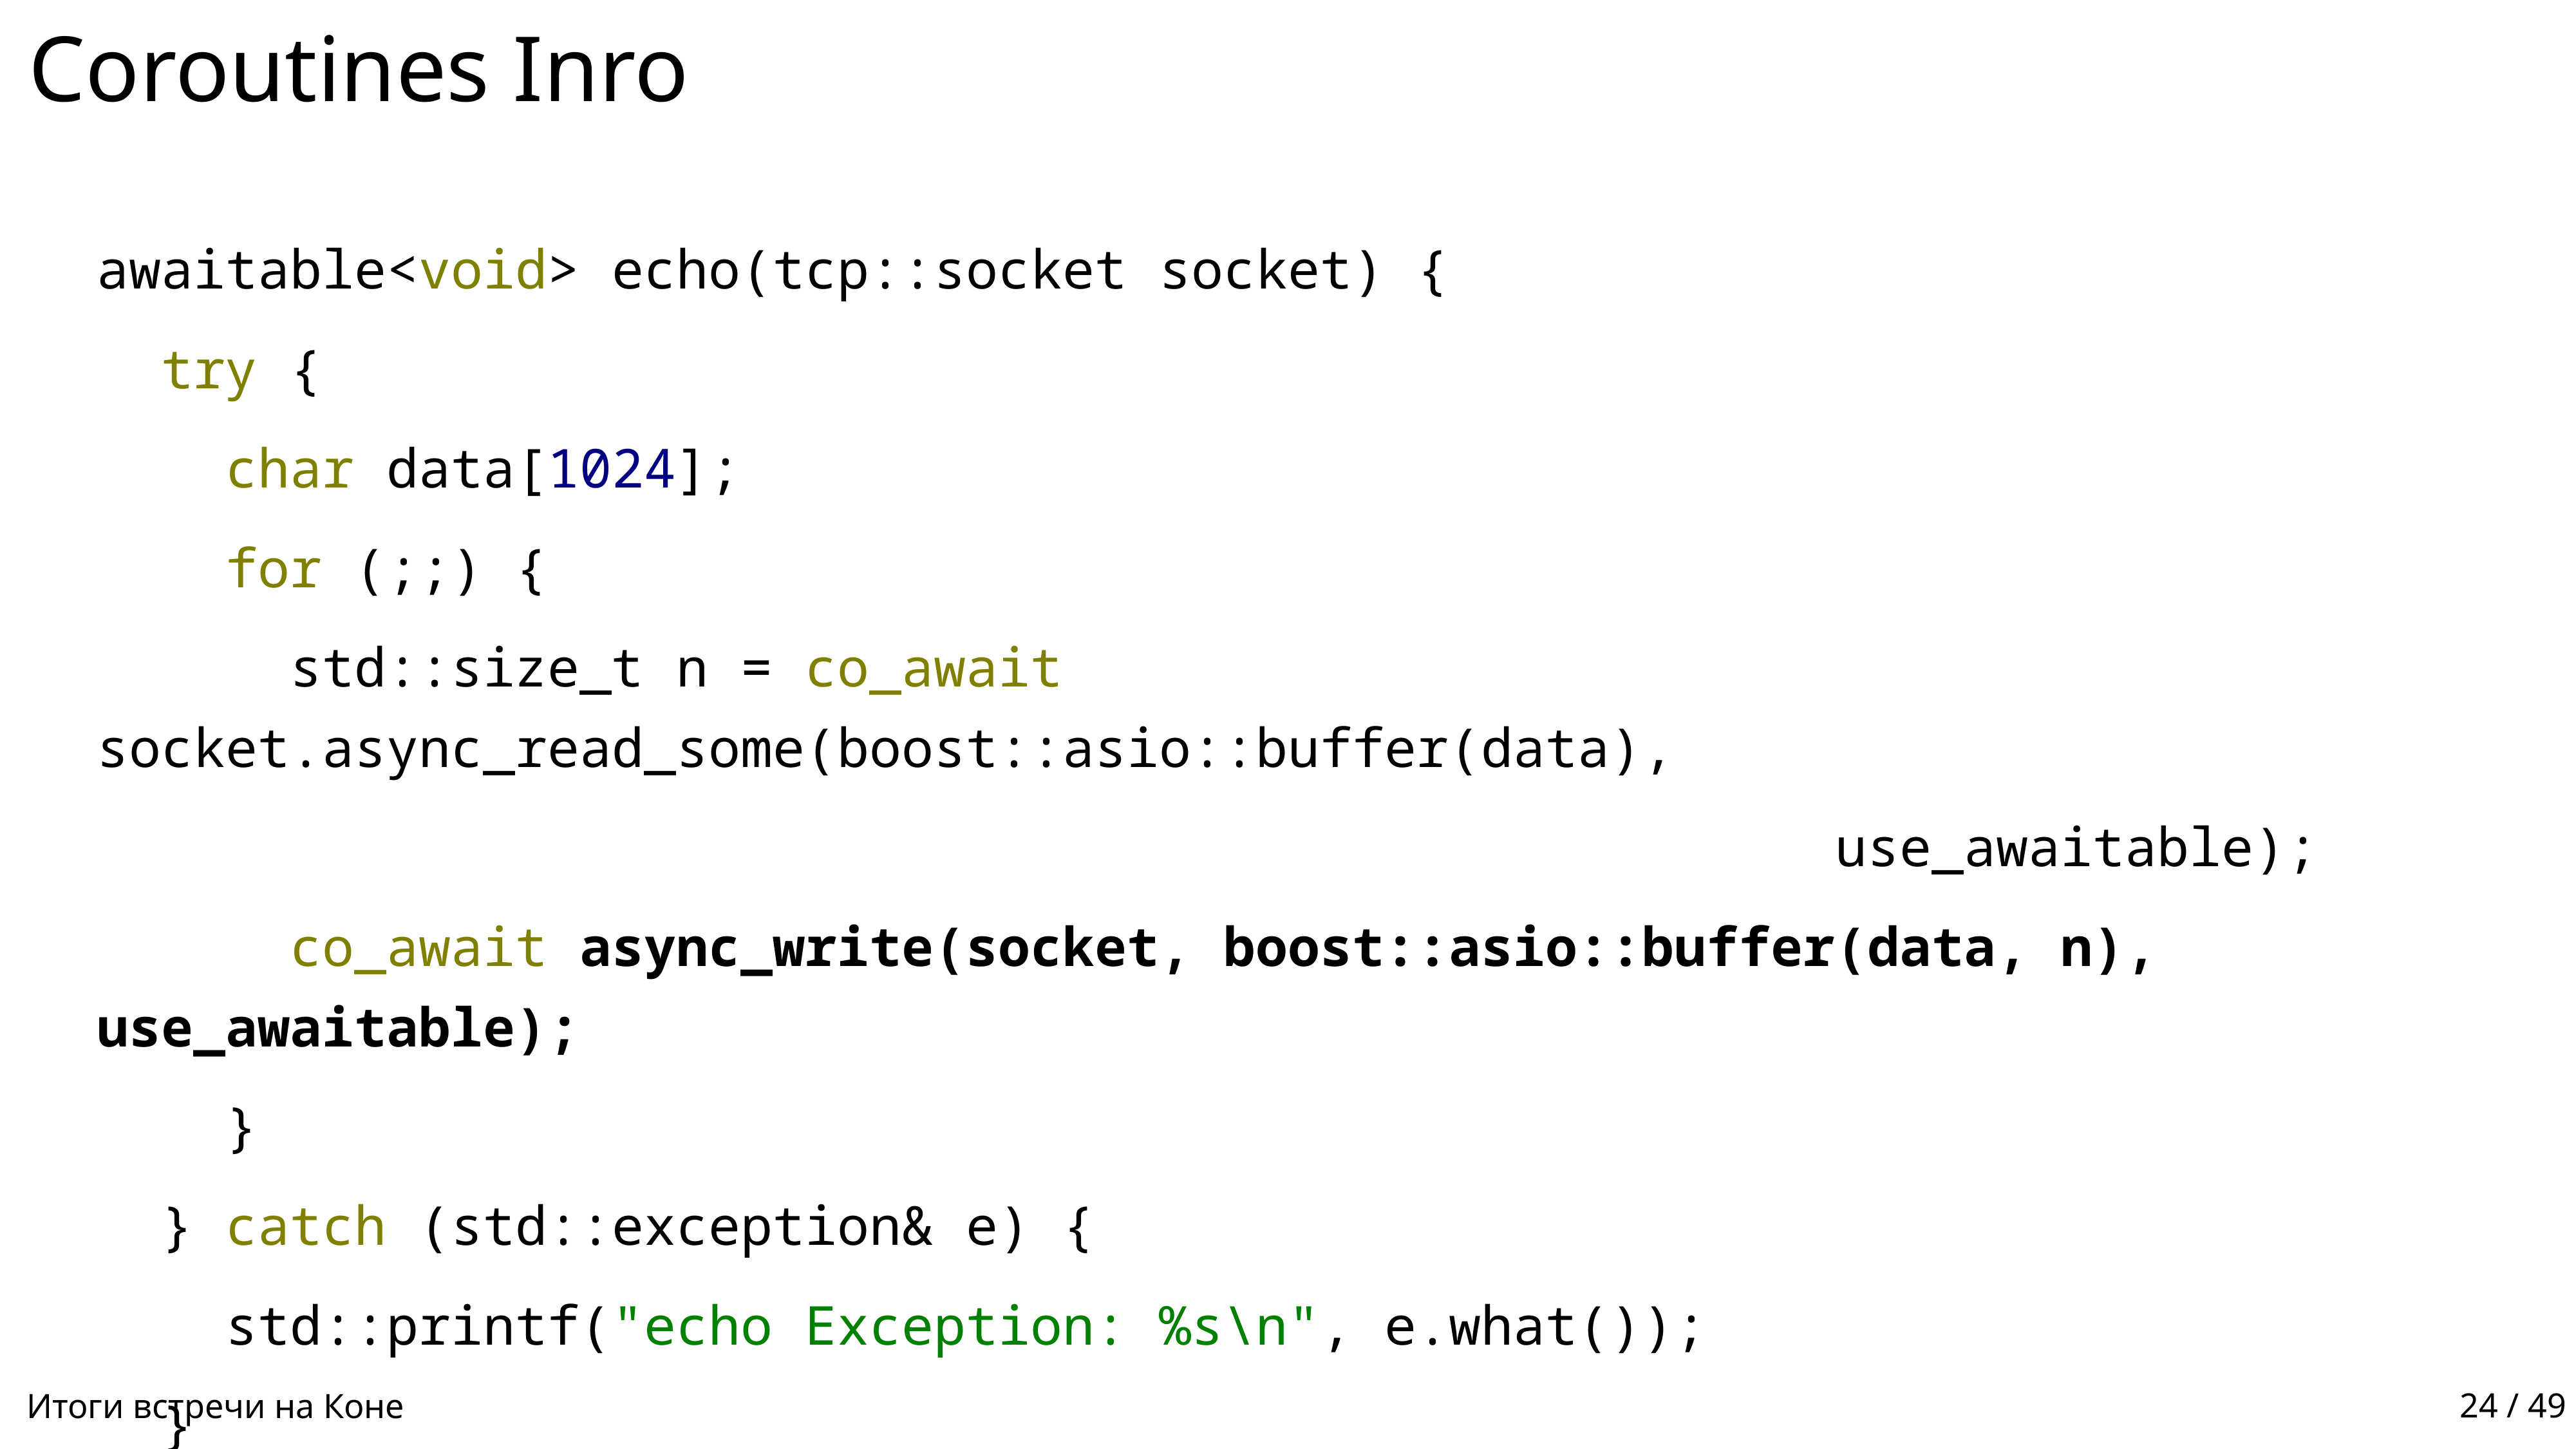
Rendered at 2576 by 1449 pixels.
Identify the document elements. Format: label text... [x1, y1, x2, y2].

list <number> / 49 [1479, 1376, 2576, 1431]
list awaitable<void> echo(tcp::socket socket) { try { char data[1024]; for (;;) { std::size_t n = co_await socket.async_read_some(boost::asio::buffer(data), use_awaitable); co_await async_write(socket, boost::asio::buffer(data, n), use_awaitable); } } catch (std::exception& e) { std::printf("echo Exception: %s\n", e.what()); } } [87, 214, 2550, 1382]
title Coroutines Inro [19, 19, 2550, 155]
list Итоги встречи на Коне [17, 1376, 1114, 1431]
